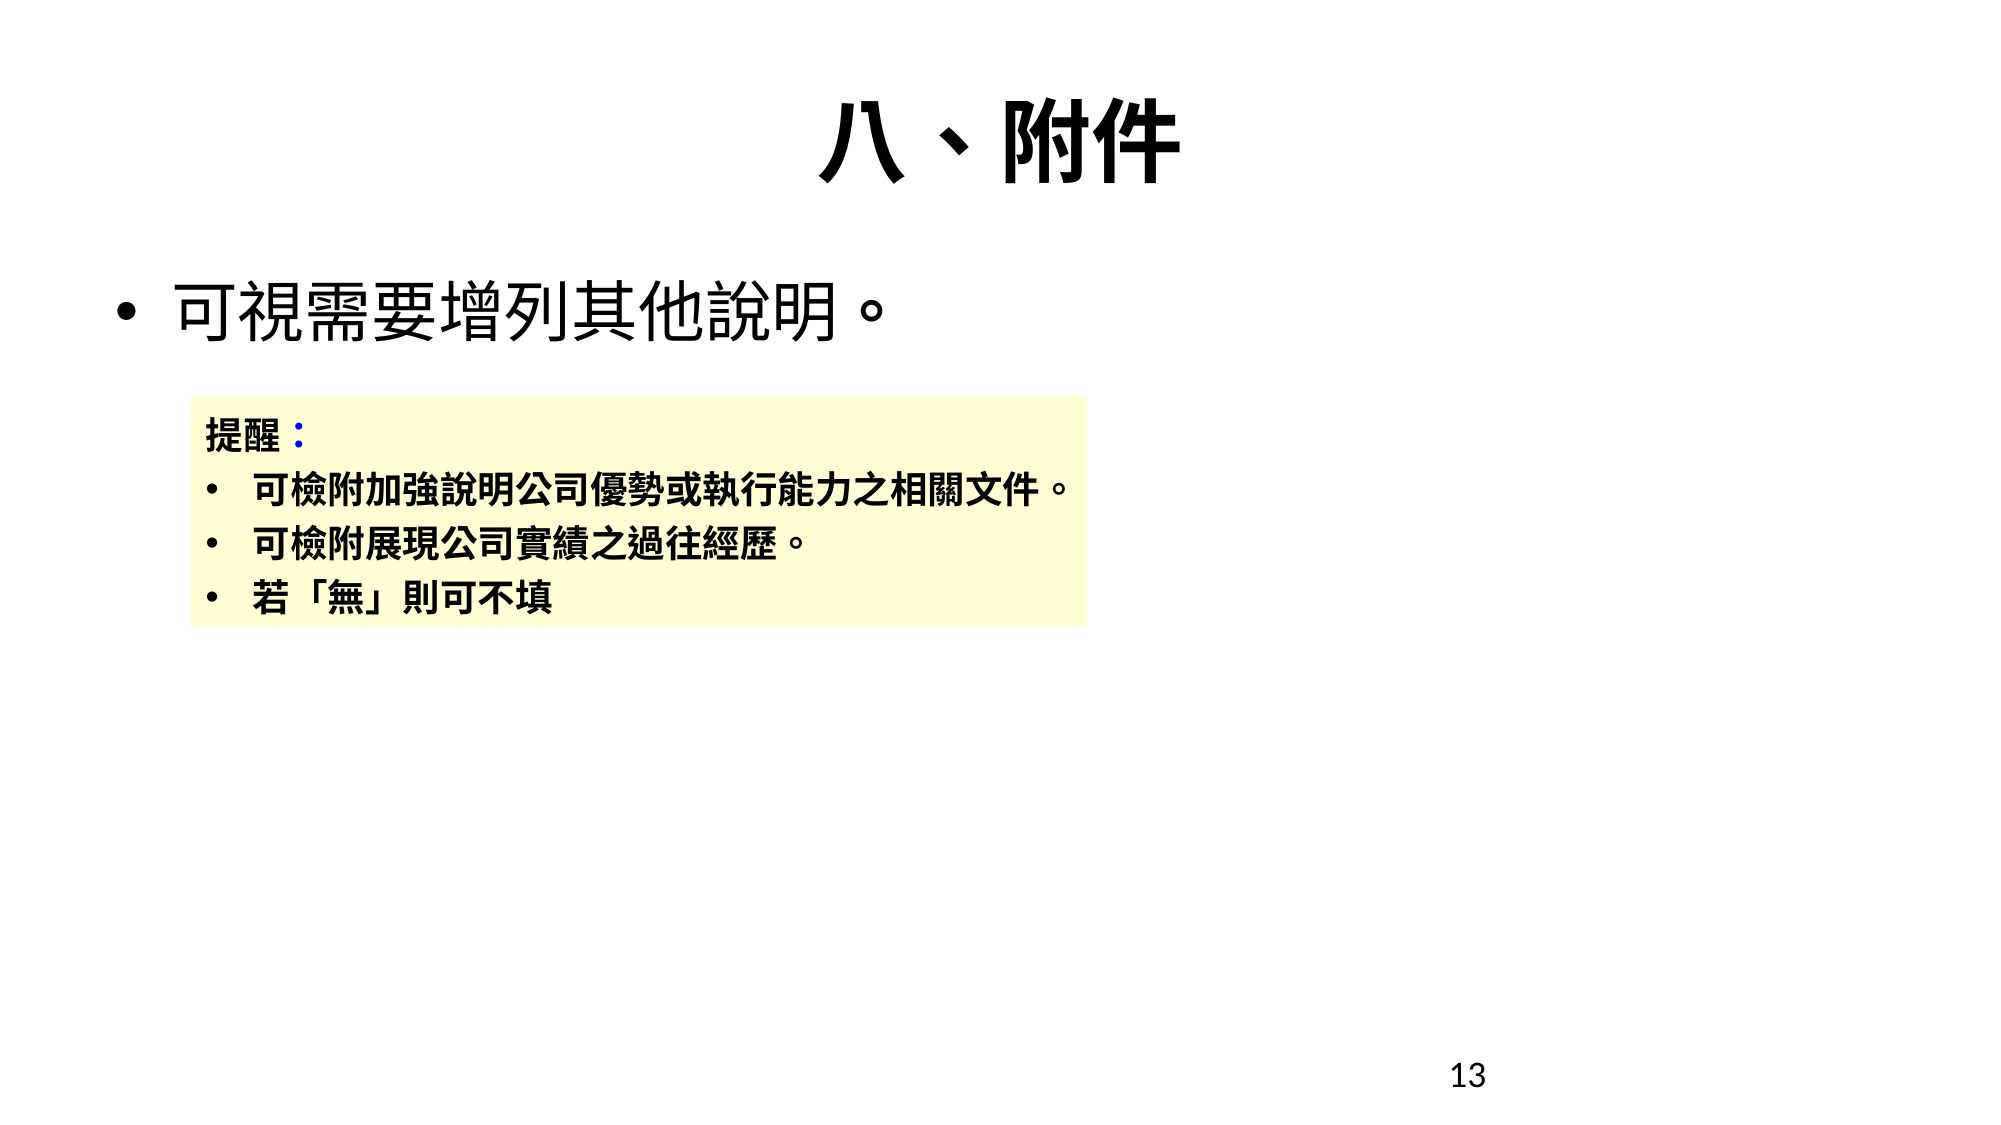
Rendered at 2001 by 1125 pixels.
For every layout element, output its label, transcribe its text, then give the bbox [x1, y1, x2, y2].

title 八、附件 [99, 45, 1900, 233]
text_box 提醒： 可檢附加強說明公司優勢或執行能力之相關文件。 可檢附展現公司實績之過往經歷。 若「無」則可不填 [191, 396, 1087, 627]
list 可視需要增列其他說明。 [99, 262, 1900, 1005]
text_box 13 [1433, 1042, 1900, 1103]
